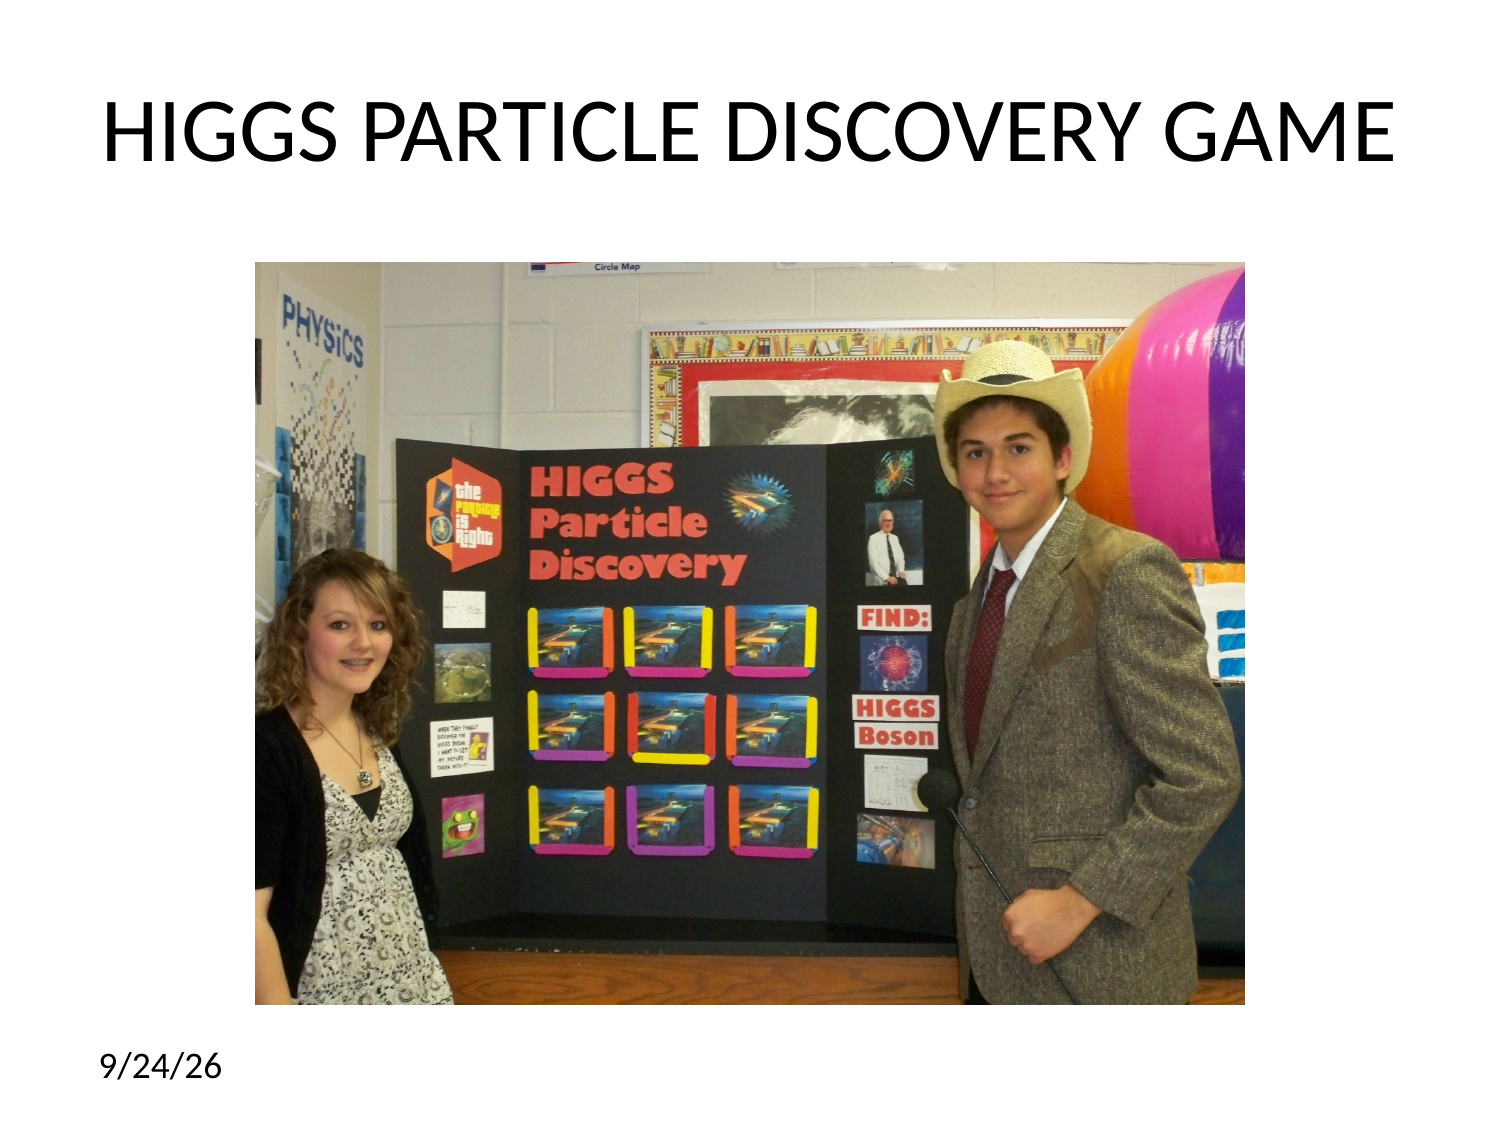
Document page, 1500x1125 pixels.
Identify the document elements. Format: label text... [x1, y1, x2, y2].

picture [255, 262, 1245, 1005]
title HIGGS PARTICLE DISCOVERY GAME [75, 45, 1425, 233]
